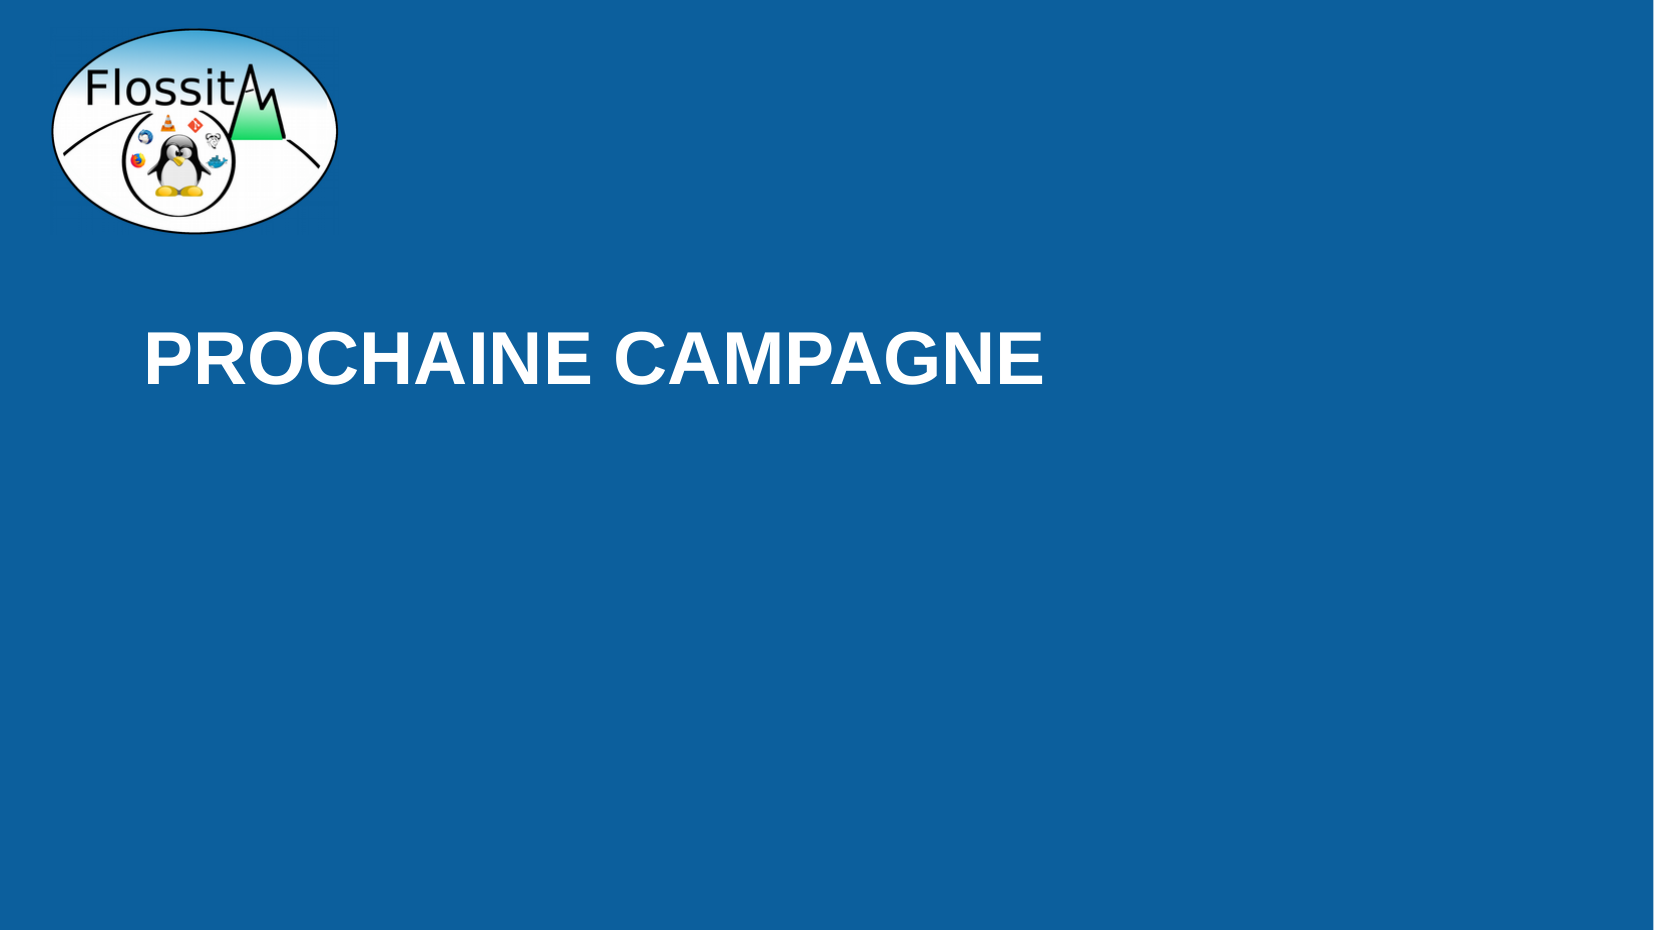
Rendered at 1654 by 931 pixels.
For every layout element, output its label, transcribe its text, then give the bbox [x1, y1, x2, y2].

picture [50, 27, 339, 235]
title PROCHAINE CAMPAGNE [143, 182, 1459, 401]
